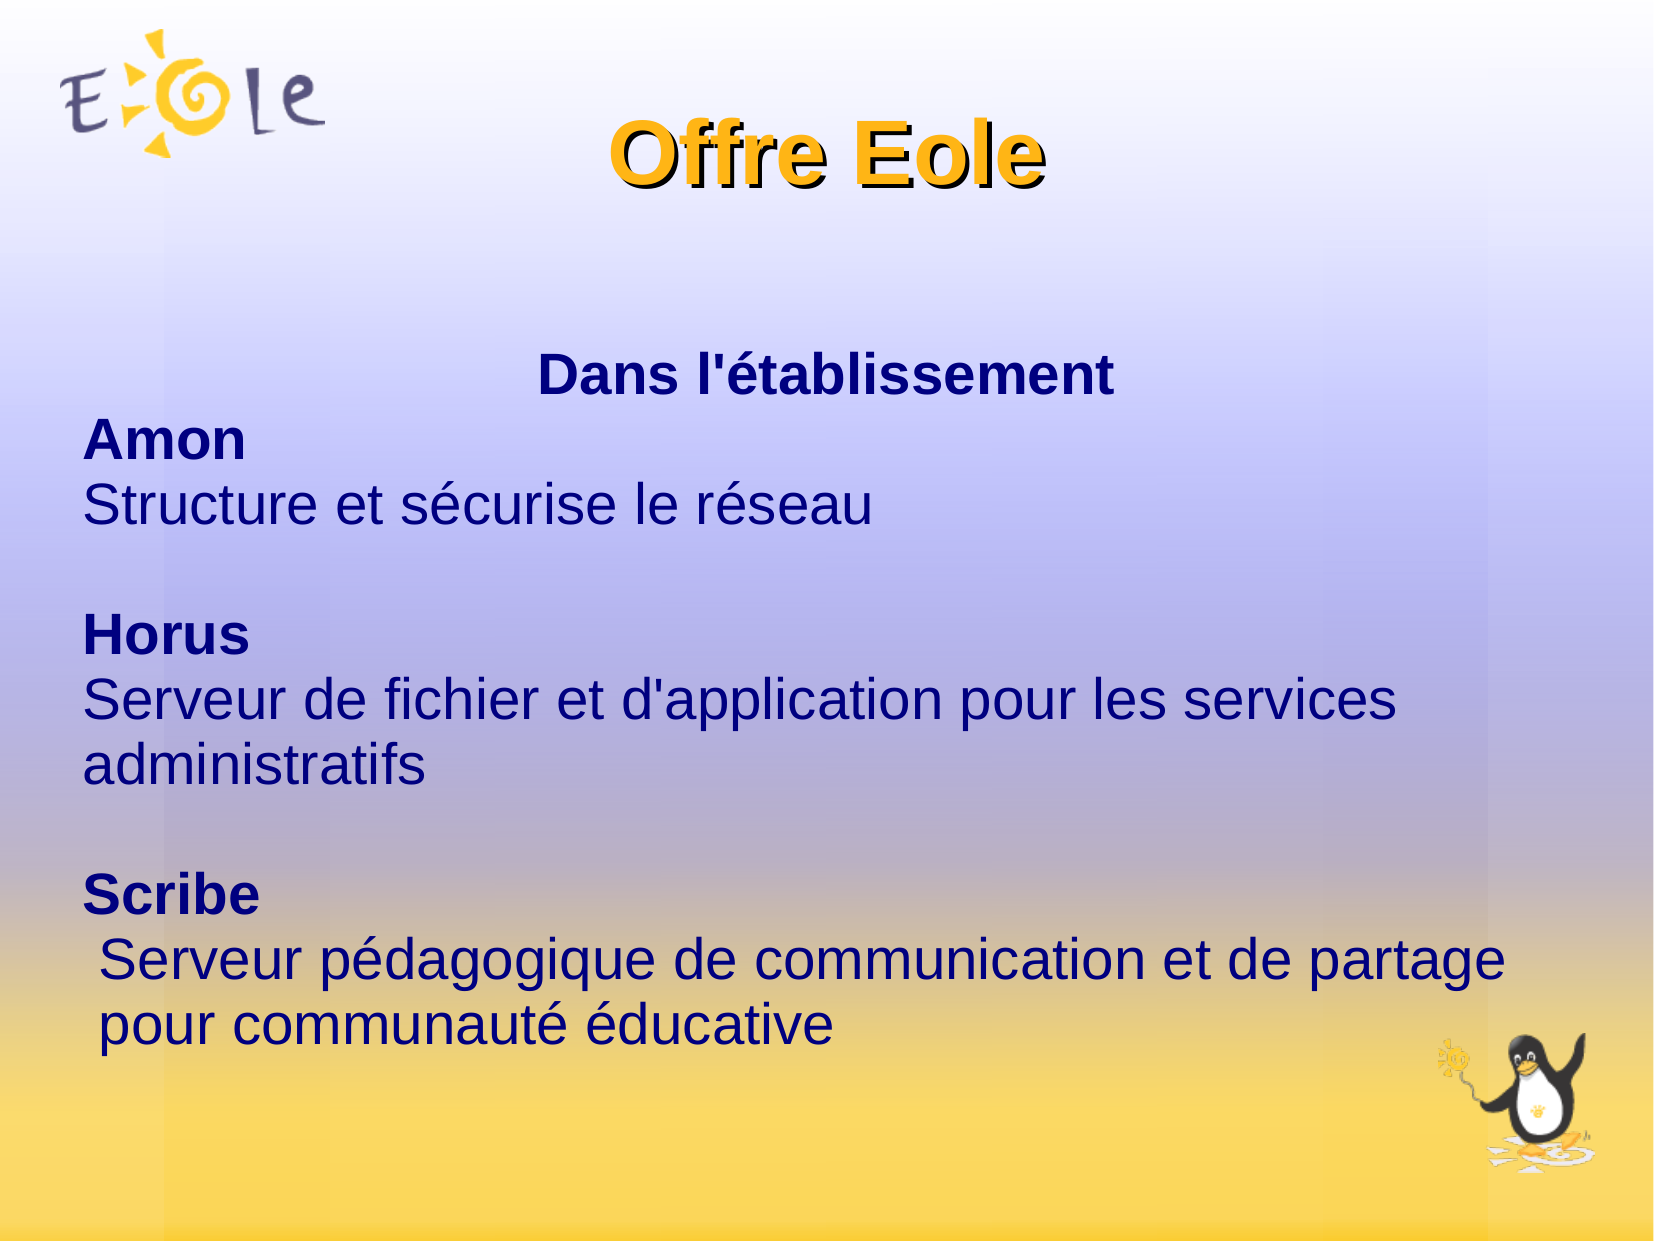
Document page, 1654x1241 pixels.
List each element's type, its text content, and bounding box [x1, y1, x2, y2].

picture [0, 0, 1654, 1241]
subtitle Dans l'établissement Amon Structure et sécurise le réseau Horus Serveur de fichier et d'application pour les services administratifs Scribe Serveur pédagogique de communication et de partage pour communauté éducative [82, 290, 1571, 1109]
title Offre Eole [82, 49, 1571, 257]
